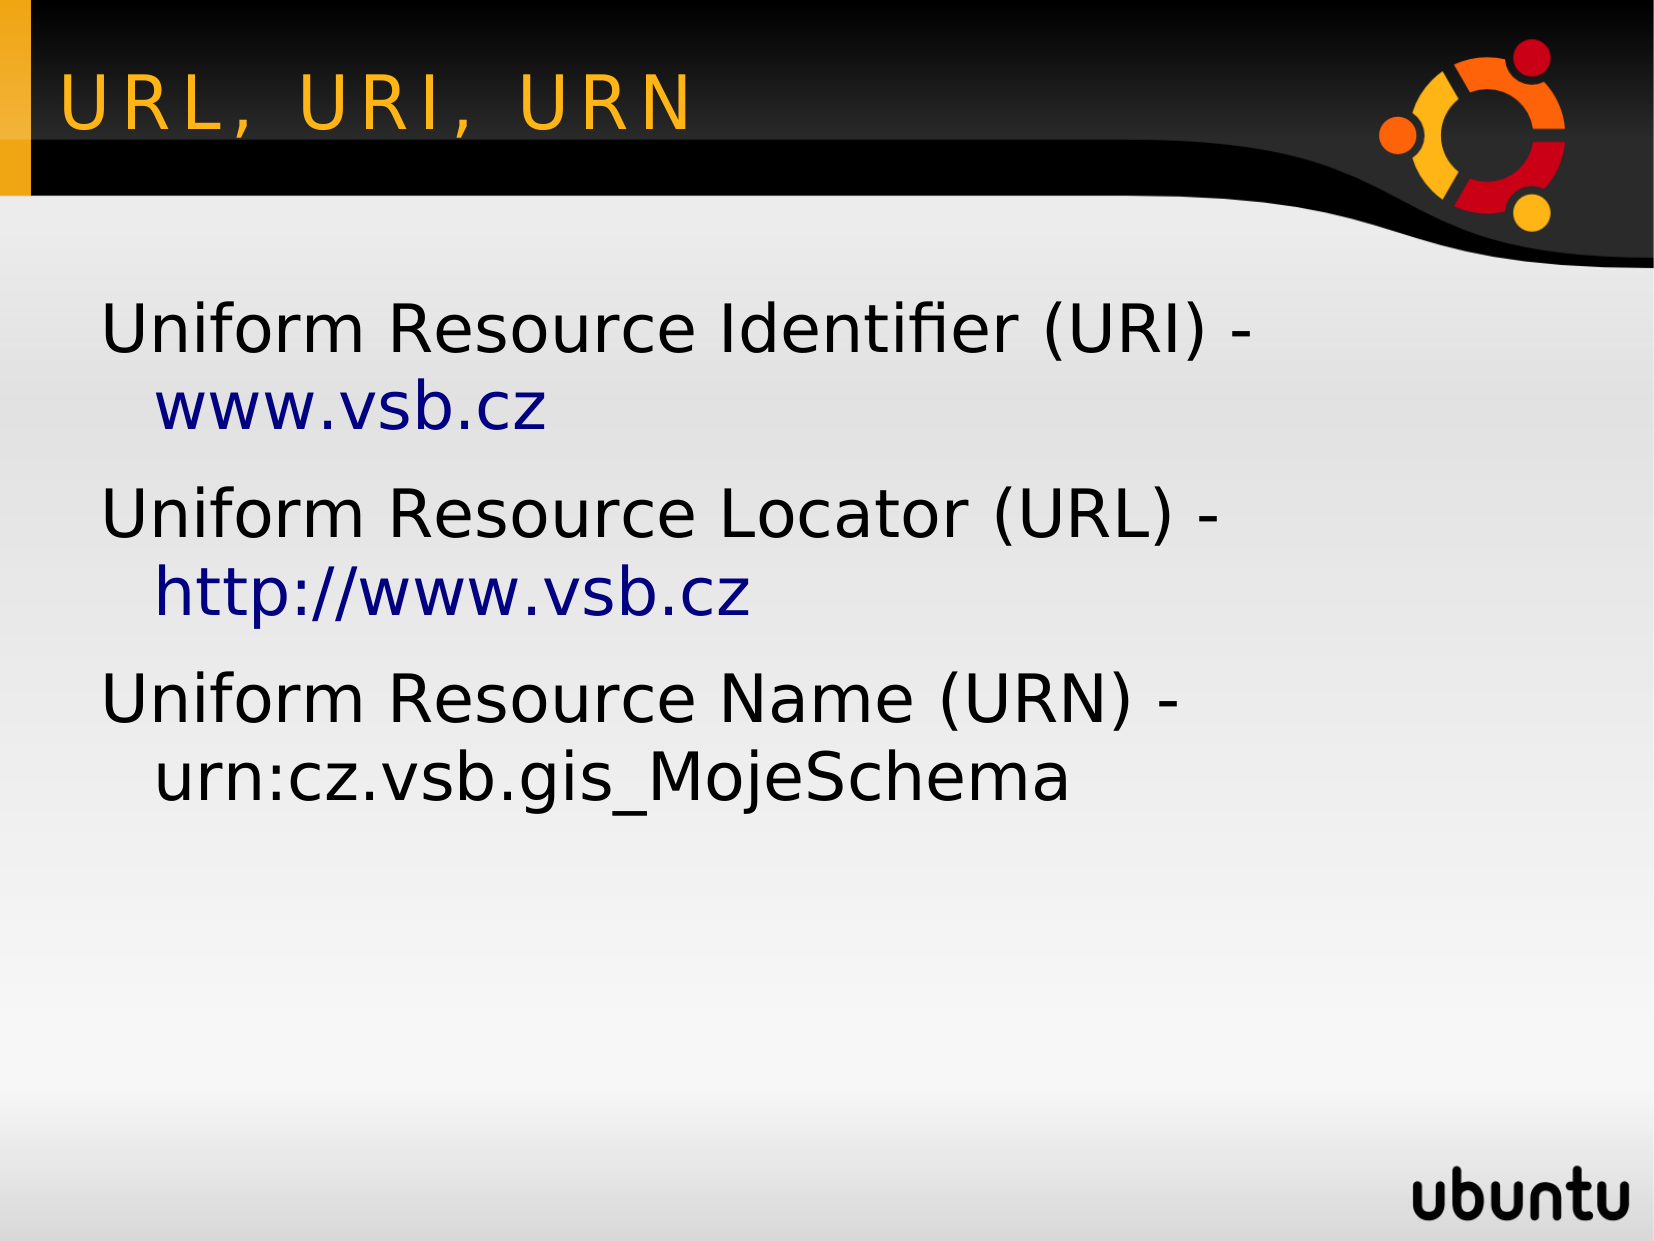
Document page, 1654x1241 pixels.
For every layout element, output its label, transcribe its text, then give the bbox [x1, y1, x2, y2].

list Uniform Resource Identifier (URI) - www.vsb.cz Uniform Resource Locator (URL) - http://www.vsb.cz Uniform Resource Name (URN) - urn:cz.vsb.gis_MojeSchema [82, 290, 1571, 1109]
picture [0, 0, 1654, 1241]
title URL, URI, URN [59, 29, 1270, 178]
